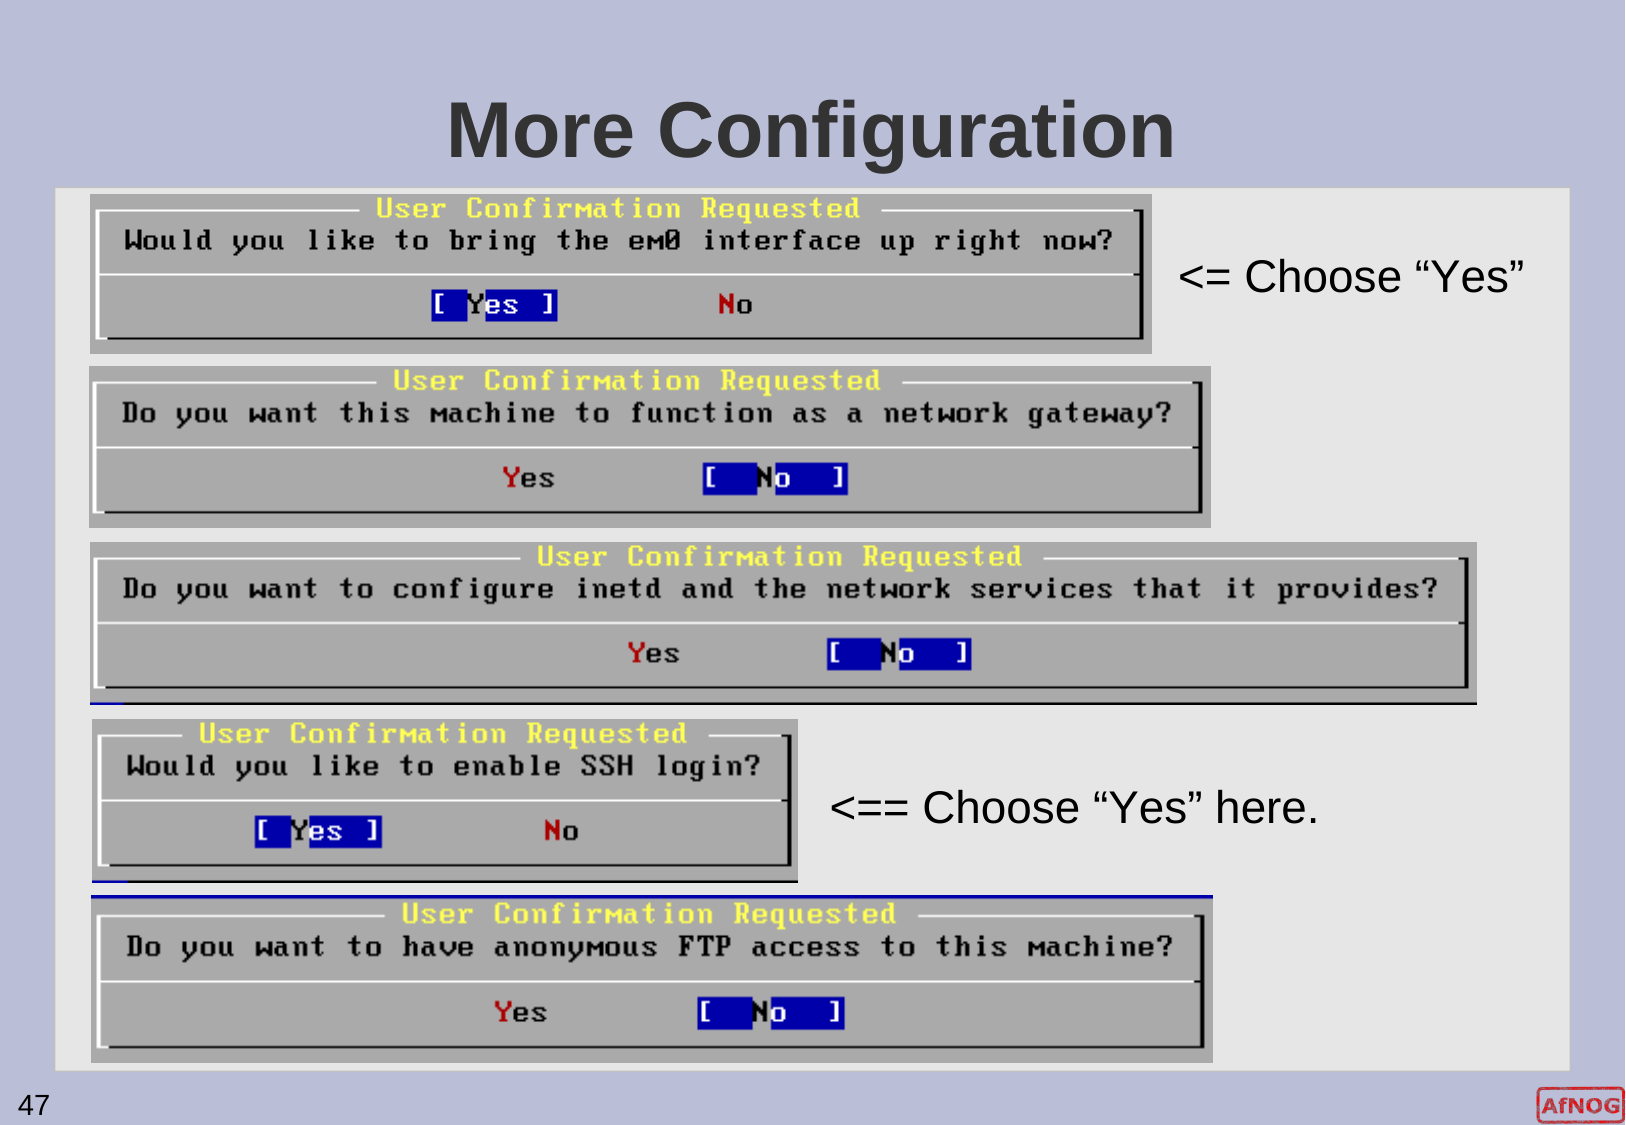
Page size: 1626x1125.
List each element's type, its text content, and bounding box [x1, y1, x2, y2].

picture [91, 895, 1213, 1063]
text_box <== Choose “Yes” here. [814, 773, 1524, 840]
title More Configuration [54, 44, 1571, 215]
picture [90, 542, 1477, 705]
picture [92, 719, 798, 883]
picture [90, 194, 1152, 354]
picture [89, 366, 1211, 528]
picture [1535, 1085, 1626, 1125]
text_box <= Choose “Yes” [1163, 242, 1565, 309]
